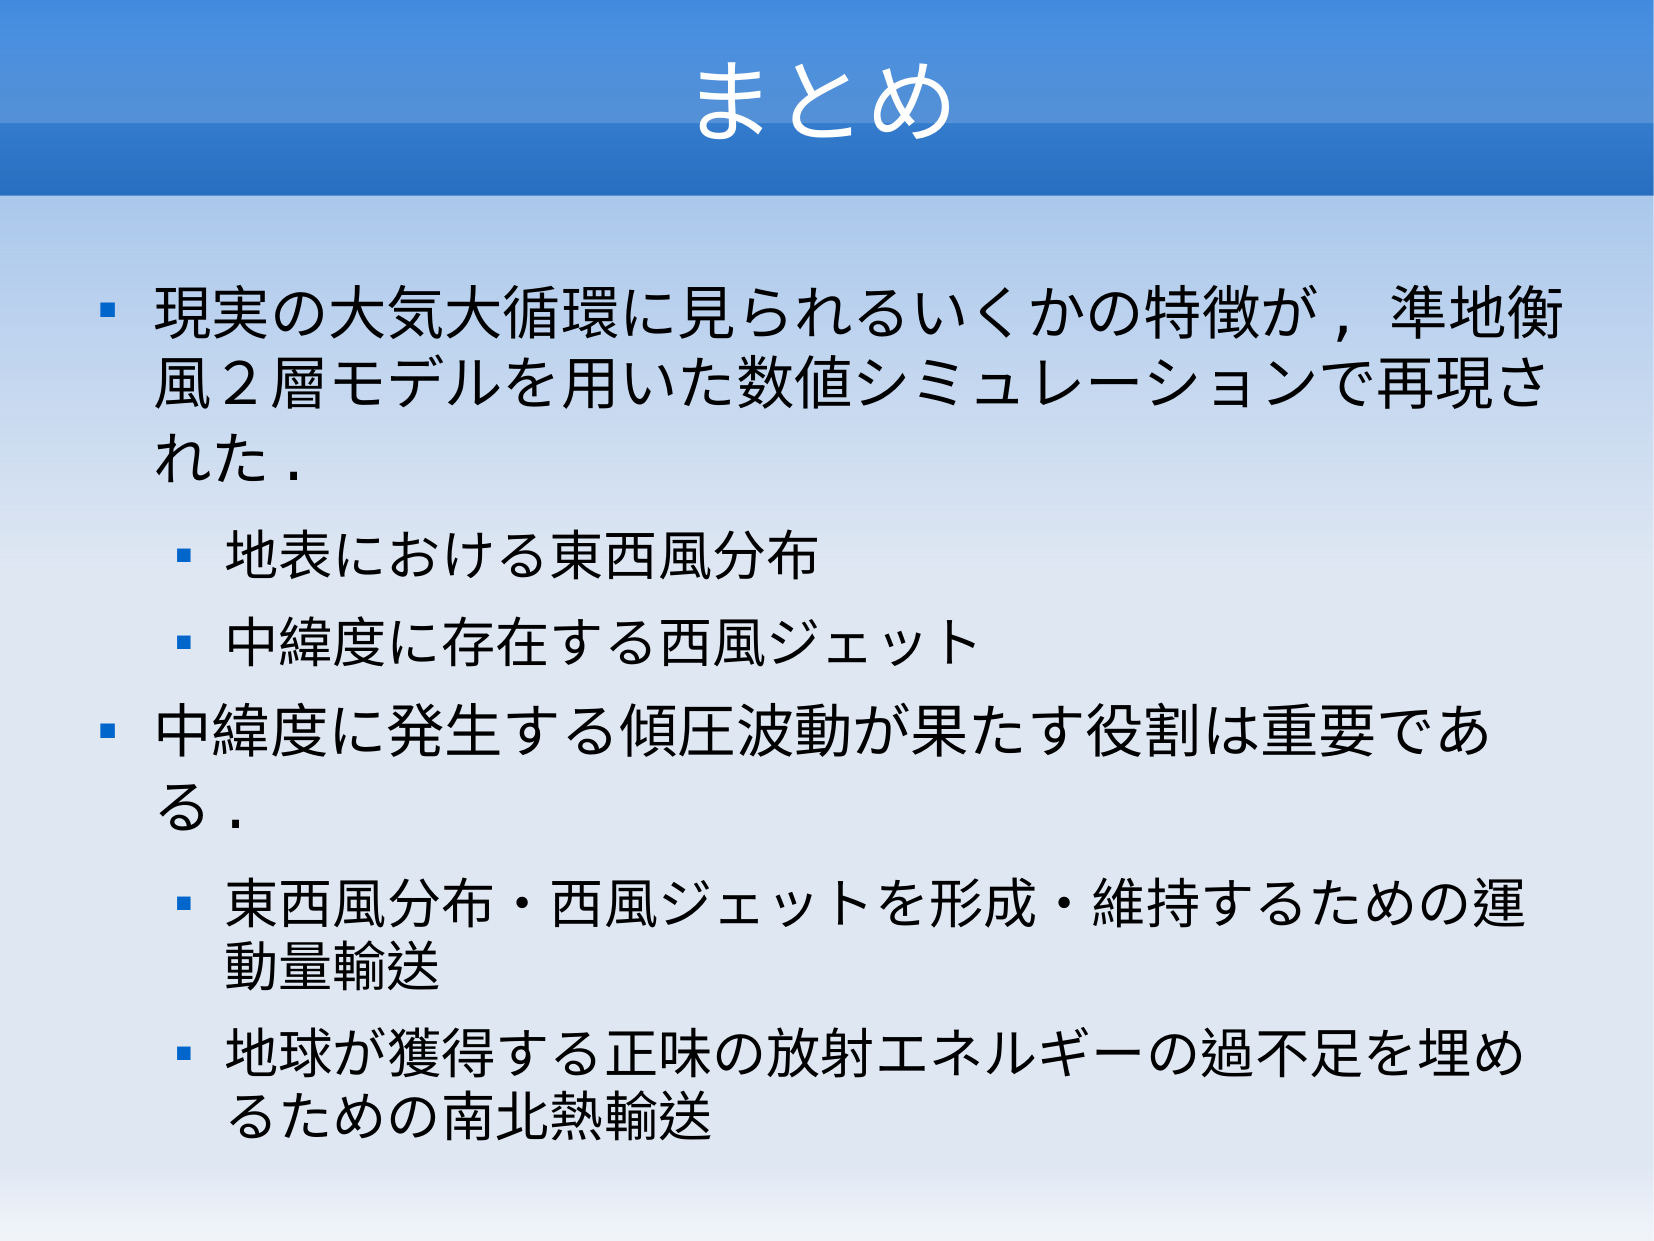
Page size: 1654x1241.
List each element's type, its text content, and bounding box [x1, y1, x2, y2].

picture [0, 0, 1654, 1241]
list 現実の大気大循環に見られるいくかの特徴が, 準地衡風２層モデルを用いた数値シミュレーションで再現された. 地表における東西風分布 中緯度に存在する西風ジェット 中緯度に発生する傾圧波動が果たす役割は重要である. 東西風分布・西風ジェットを形成・維持するための運動量輸送 地球が獲得する正味の放射エネルギーの過不足を埋めるための南北熱輸送 [82, 272, 1571, 1077]
title まとめ [76, 7, 1565, 200]
